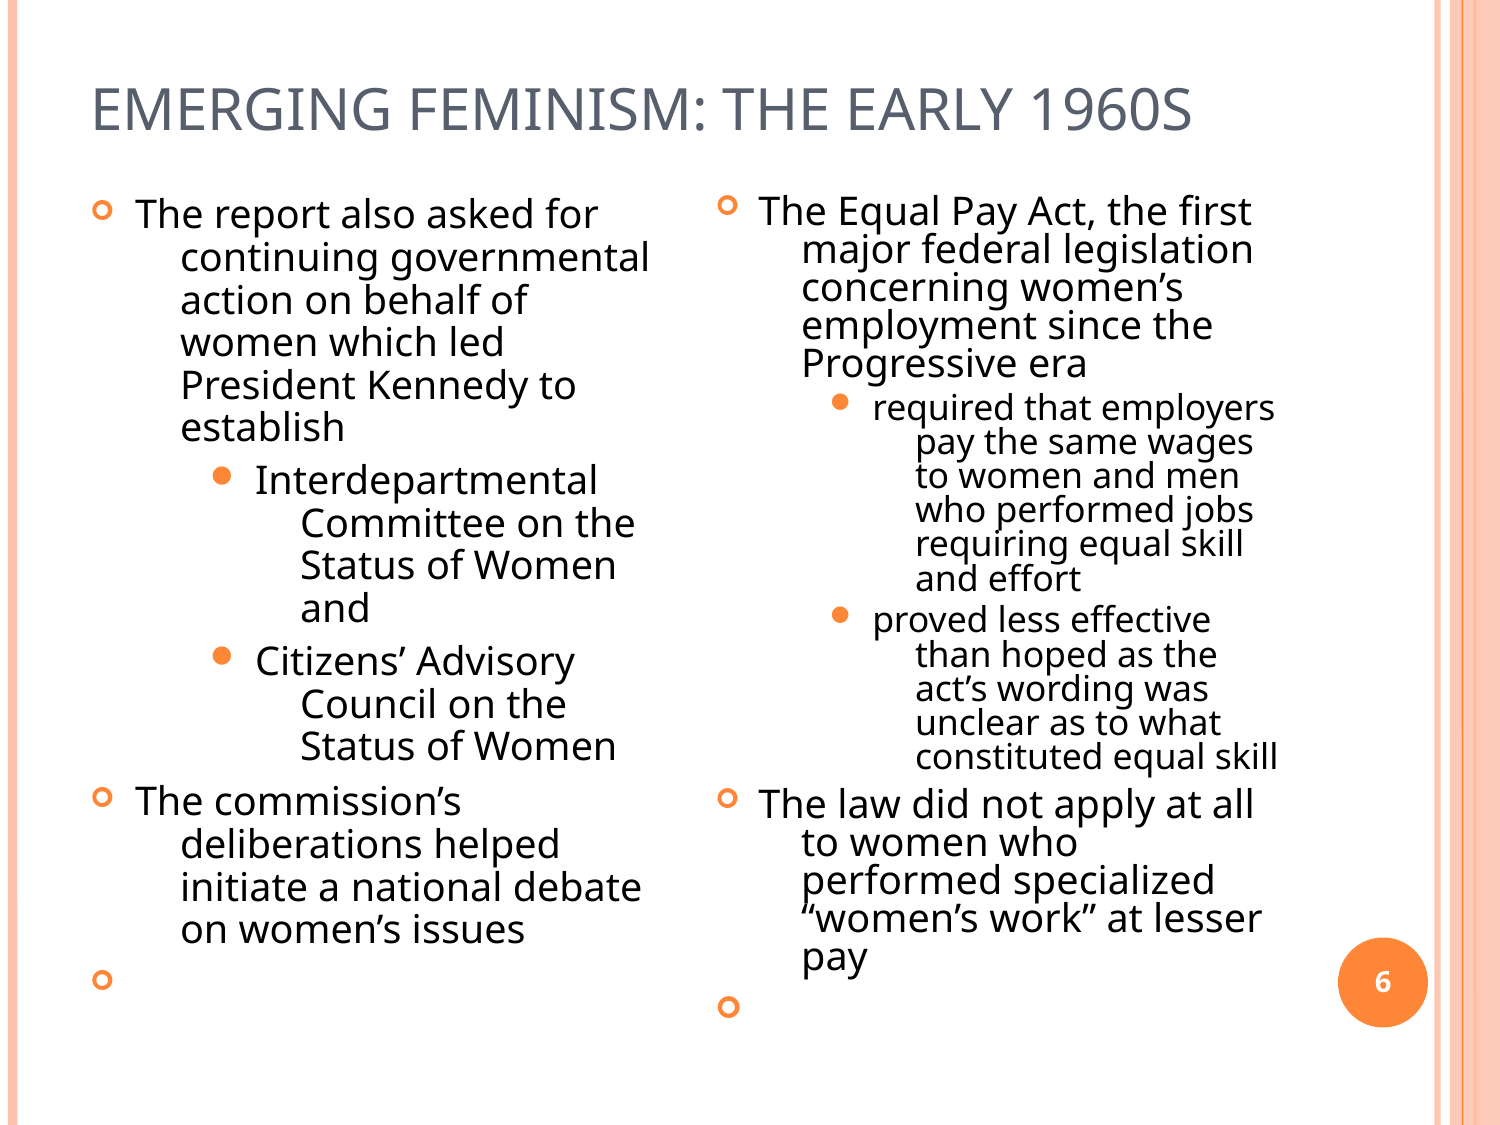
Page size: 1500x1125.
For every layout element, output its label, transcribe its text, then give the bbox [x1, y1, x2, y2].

list The report also asked for continuing governmental action on behalf of women which led President Kennedy to establish Interdepartmental Committee on the Status of Women and Citizens’ Advisory Council on the Status of Women The commission’s deliberations helped initiate a national debate on women’s issues [75, 187, 676, 1013]
list The Equal Pay Act, the first major federal legislation concerning women’s employment since the Progressive era required that employers pay the same wages to women and men who performed jobs requiring equal skill and effort proved less effective than hoped as the act’s wording was unclear as to what constituted equal skill The law did not apply at all to women who performed specialized “women’s work” at lesser pay [700, 187, 1301, 1013]
text_box 6 [1333, 940, 1434, 1027]
title Emerging Feminism: The Early 1960s [75, 45, 1300, 150]
